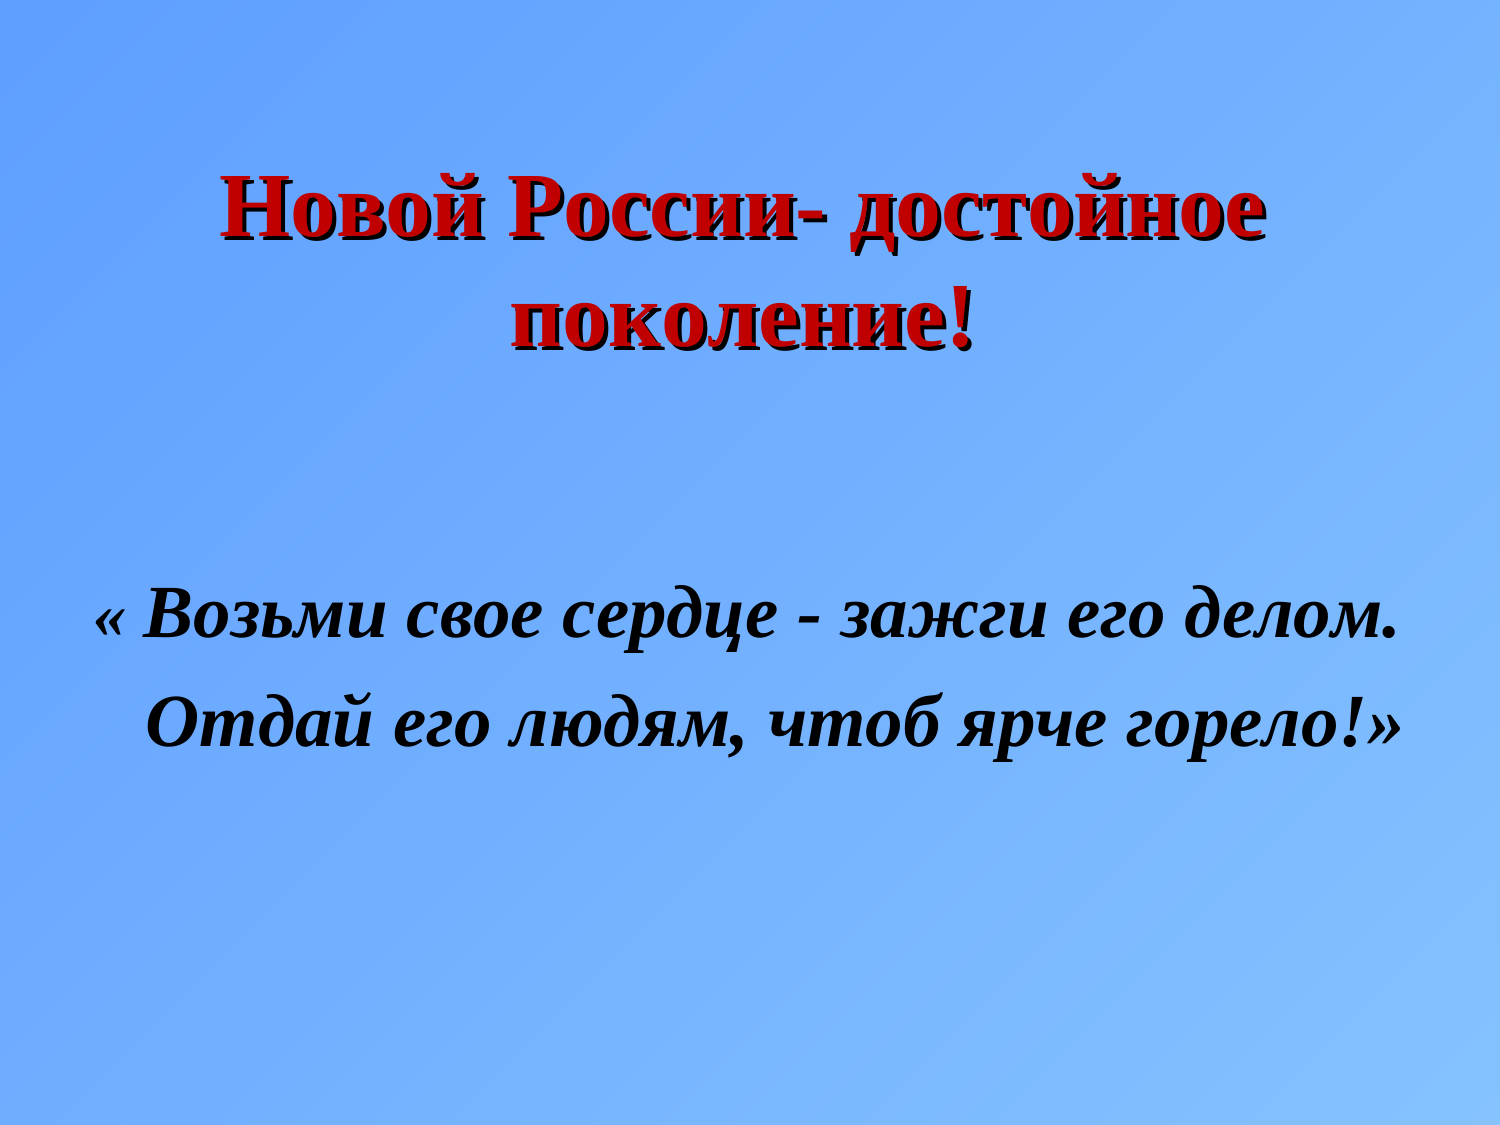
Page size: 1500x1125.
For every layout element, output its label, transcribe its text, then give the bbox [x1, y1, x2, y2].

title Новой России- достойное поколение! [105, 133, 1381, 376]
subtitle « Возьми свое сердце - зажги его делом. Отдай его людям, чтоб ярче горело!» [82, 562, 1418, 850]
